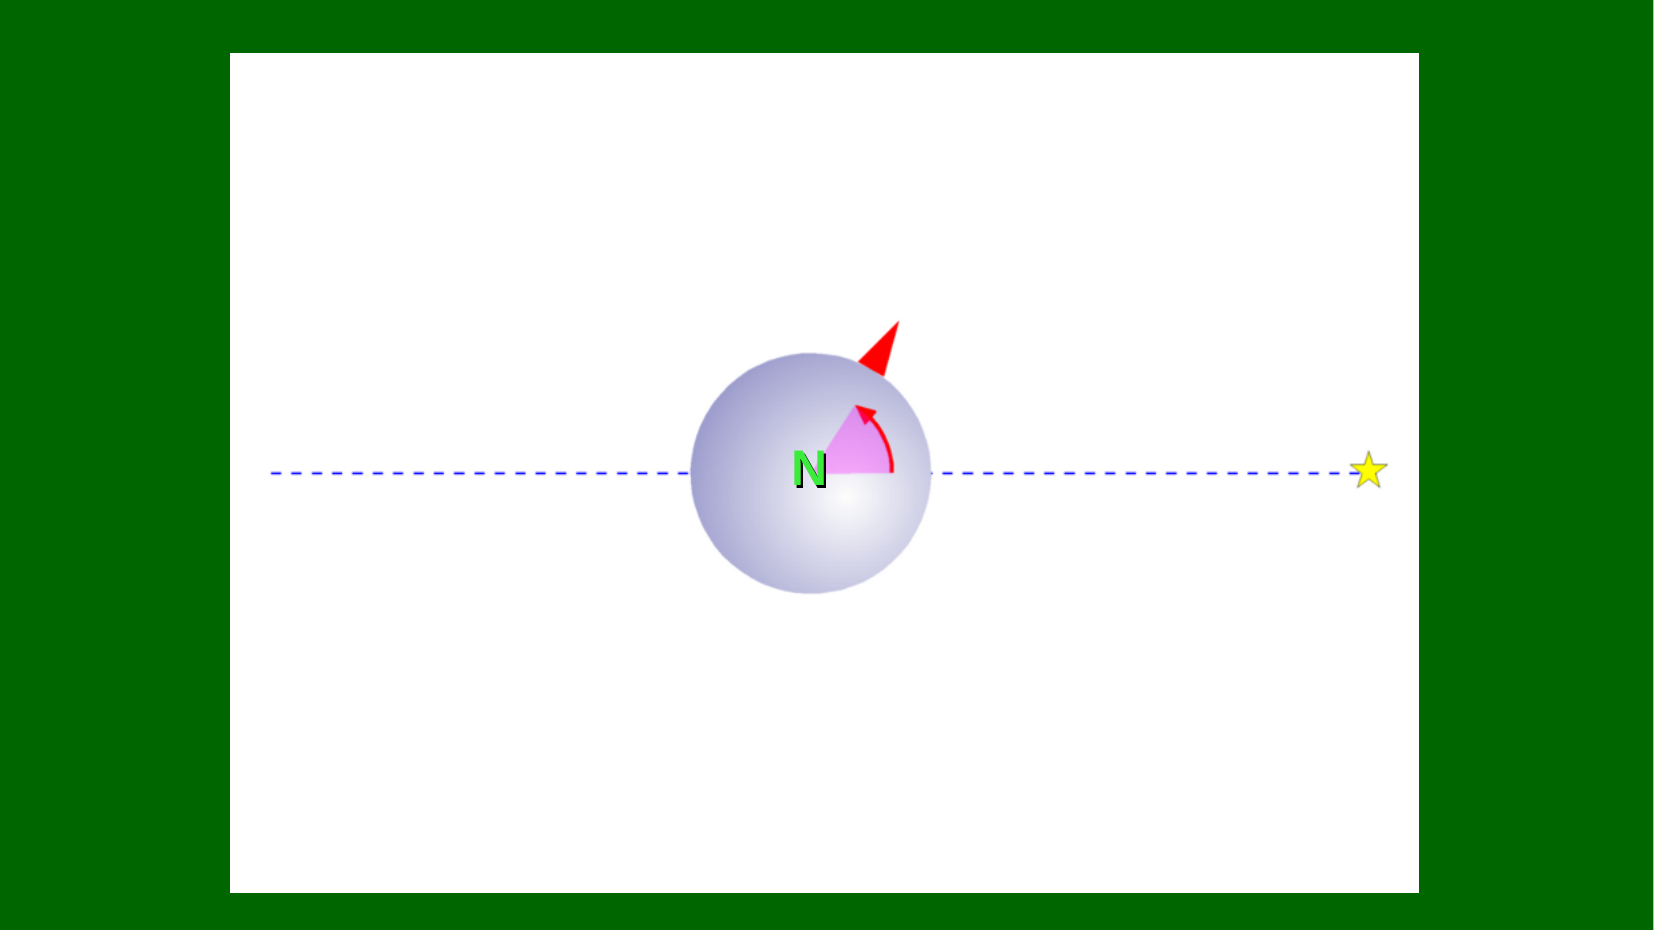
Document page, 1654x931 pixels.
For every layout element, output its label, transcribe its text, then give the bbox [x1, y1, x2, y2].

text_box N [776, 433, 843, 504]
picture [230, 53, 1419, 893]
